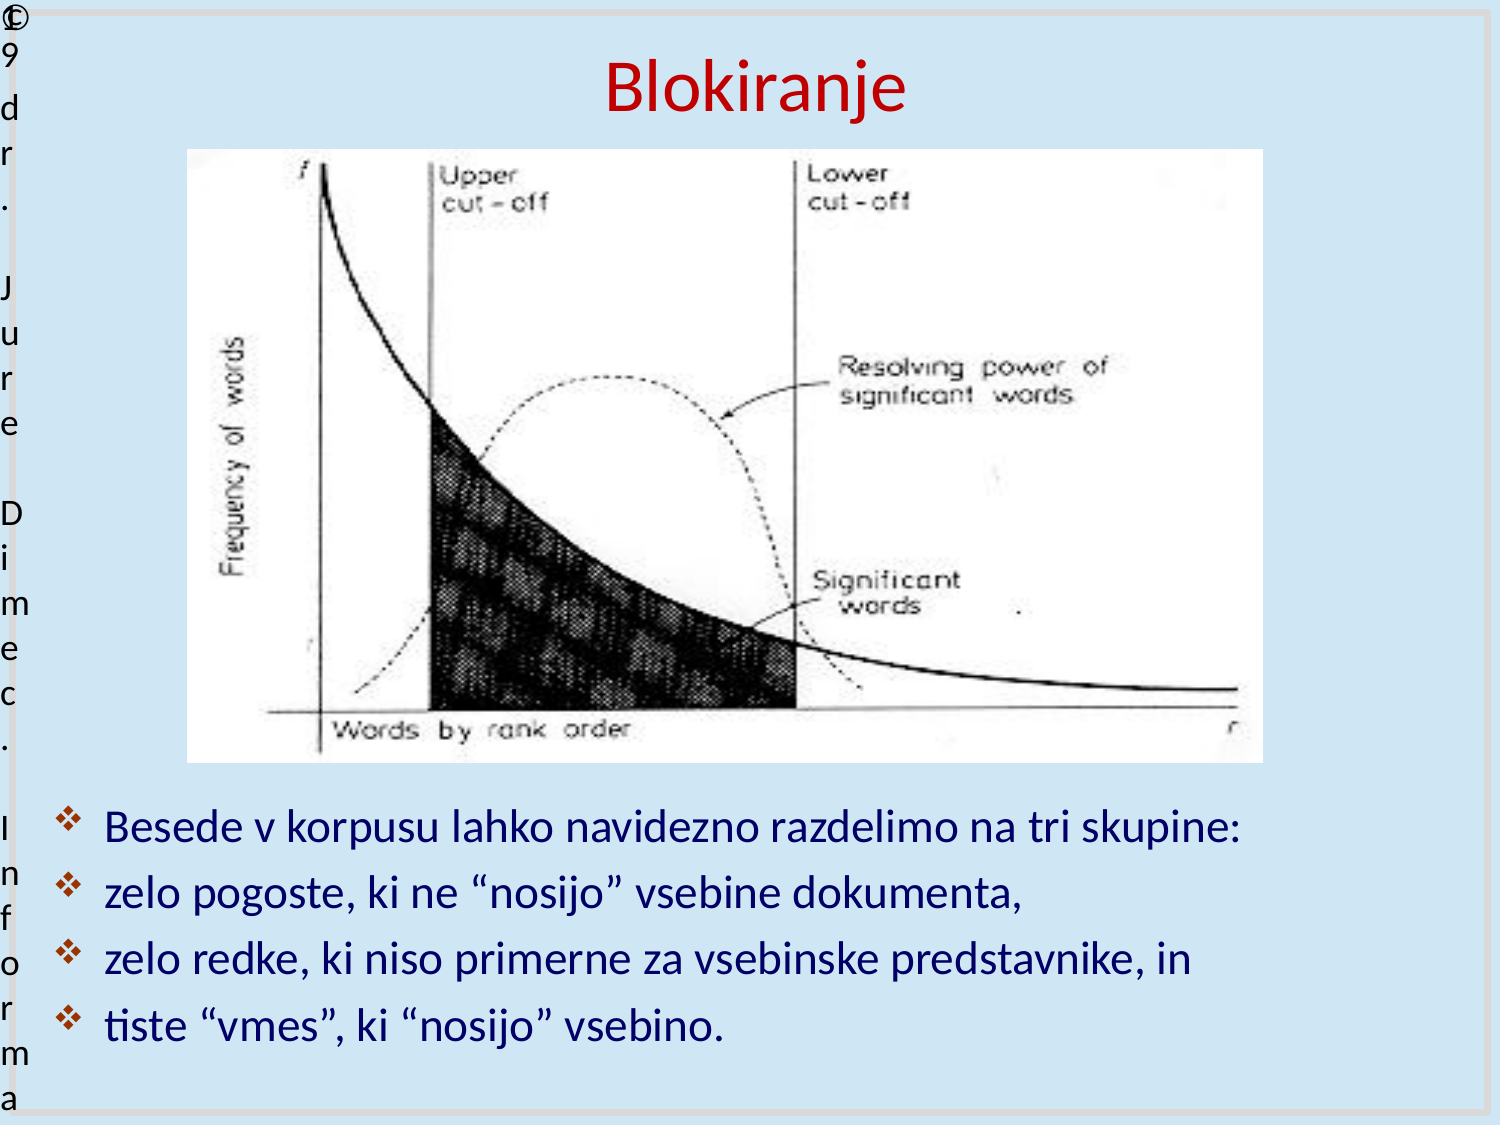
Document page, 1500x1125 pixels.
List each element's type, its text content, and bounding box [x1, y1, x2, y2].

list Besede v korpusu lahko navidezno razdelimo na tri skupine: zelo pogoste, ki ne “nosijo” vsebine dokumenta, zelo redke, ki niso primerne za vsebinske predstavnike, in tiste “vmes”, ki “nosijo” vsebino. [37, 787, 1475, 1063]
picture [187, 149, 1263, 763]
title Blokiranje [37, 24, 1475, 138]
